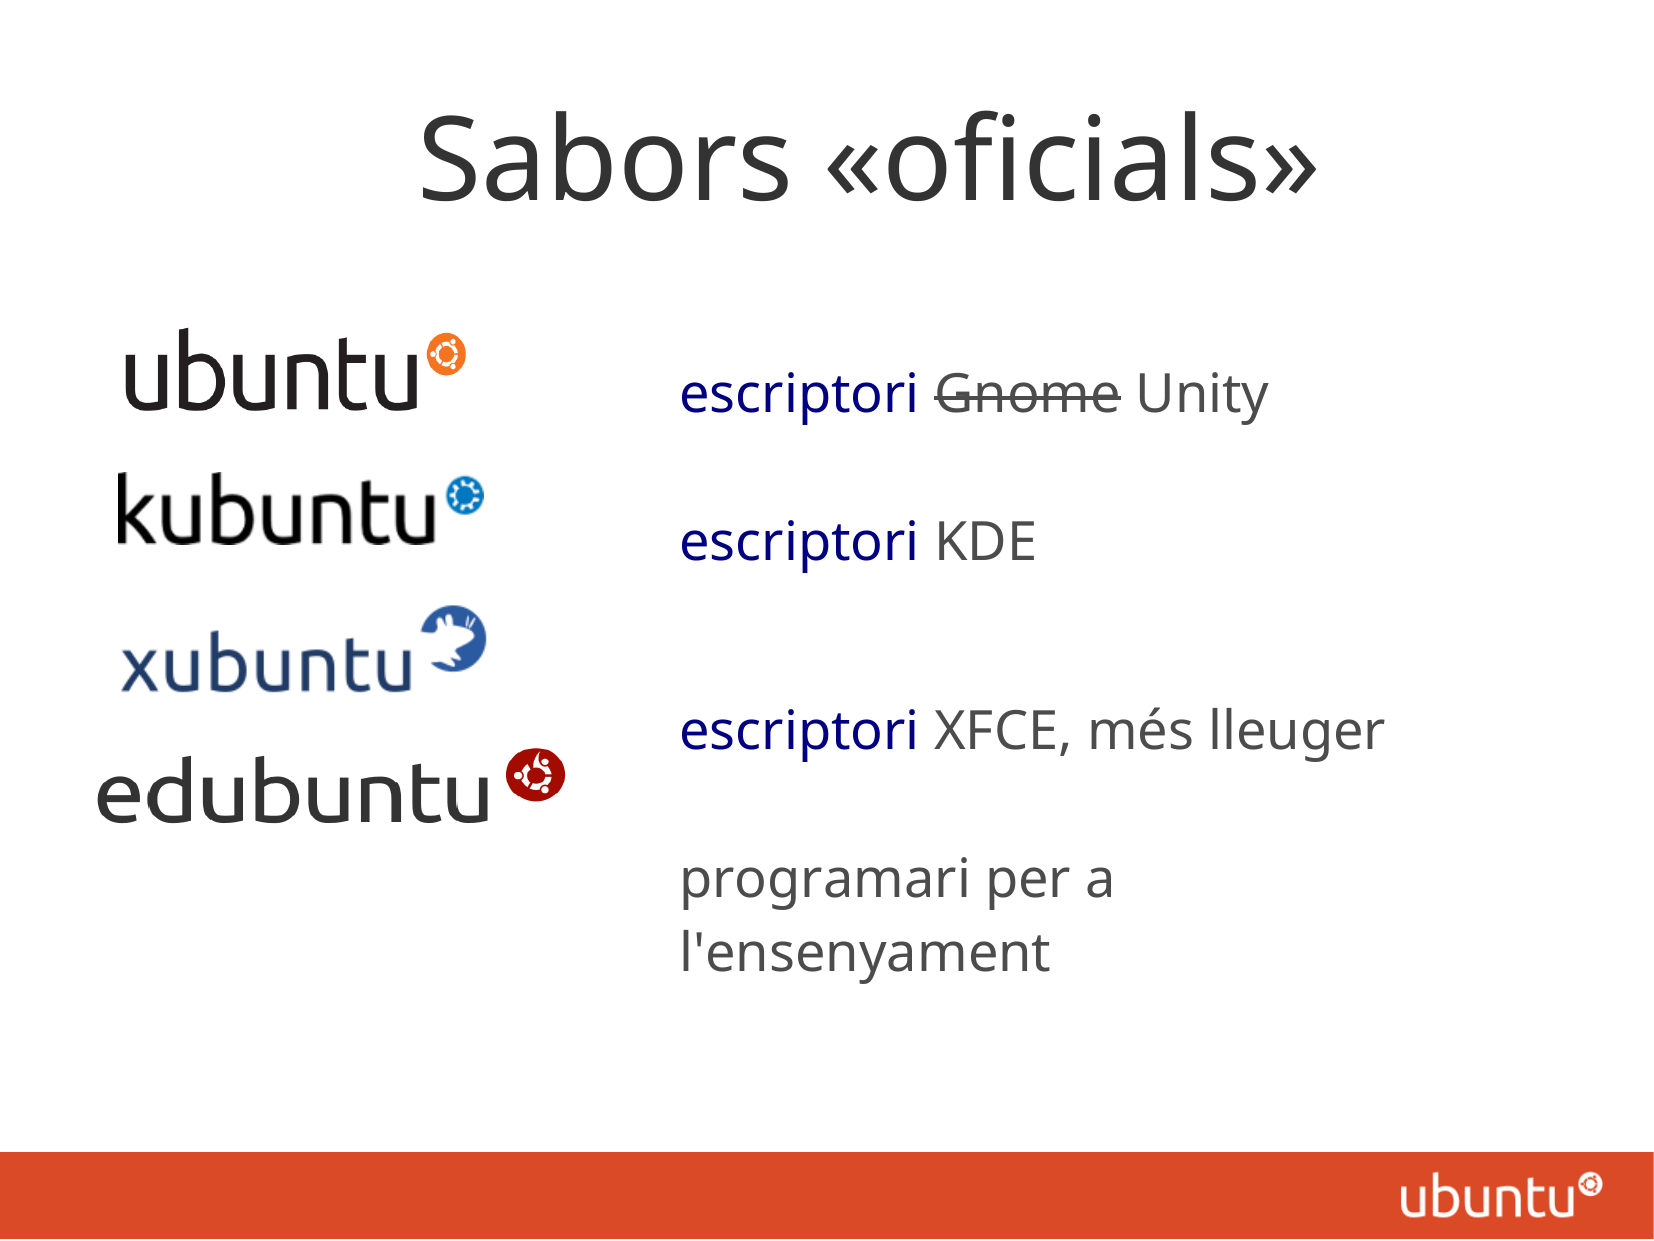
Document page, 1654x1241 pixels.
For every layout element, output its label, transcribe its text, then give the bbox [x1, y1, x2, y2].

picture [88, 738, 581, 827]
title Sabors «oficials» [55, 58, 1536, 266]
text_box escriptori Gnome Unity escriptori KDE escriptori XFCE, més lleuger programari per a l'ensenyament [679, 354, 1503, 1032]
picture [118, 324, 473, 414]
picture [106, 590, 502, 708]
picture [0, 1152, 1654, 1239]
picture [118, 472, 484, 545]
